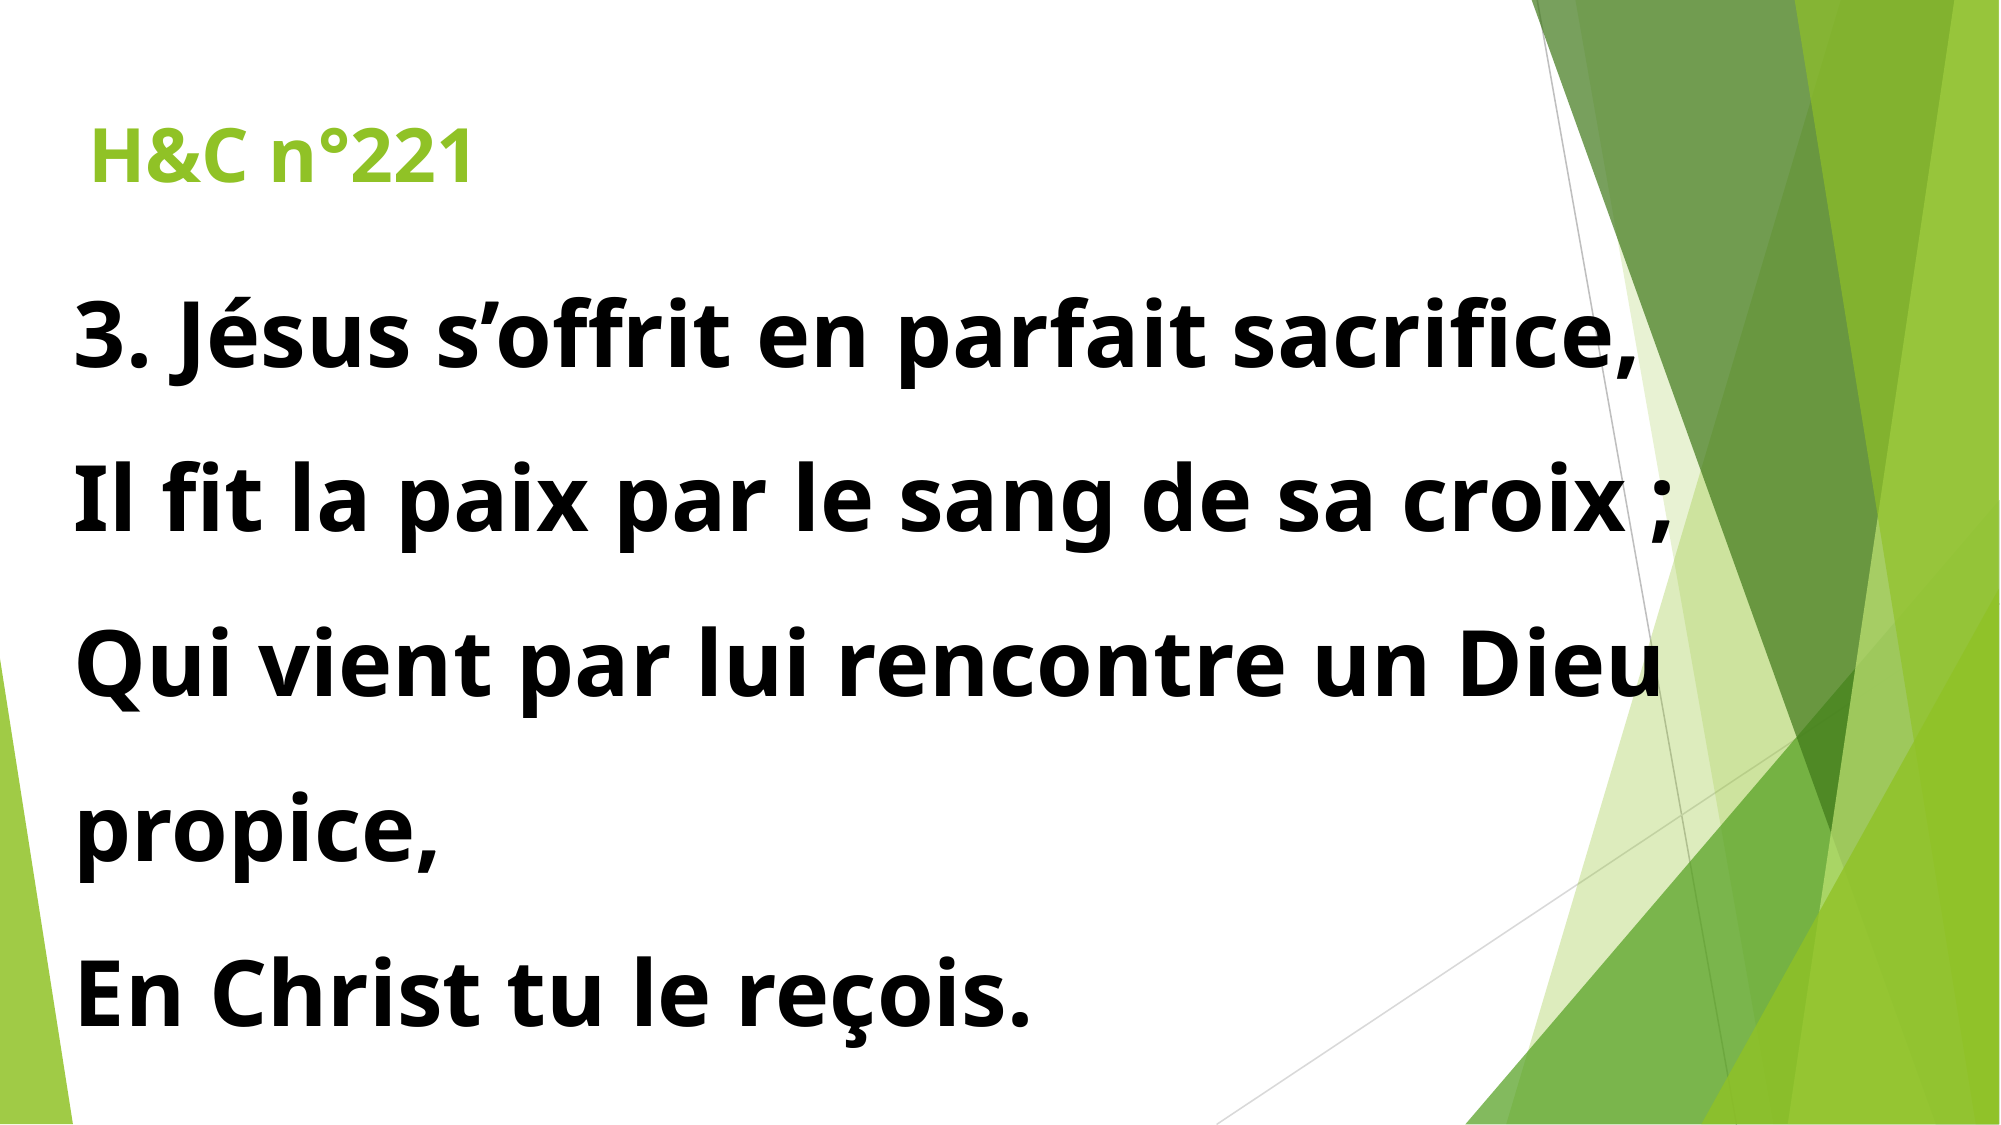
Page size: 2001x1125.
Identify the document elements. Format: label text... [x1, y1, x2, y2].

text_box H&C n°221 [73, 99, 1512, 213]
text_box 3. Jésus s’offrit en parfait sacrifice, Il fit la paix par le sang de sa croix ; Qui vient par lui rencontre un Dieu propice, En Christ tu le reçois. [59, 213, 2001, 1037]
